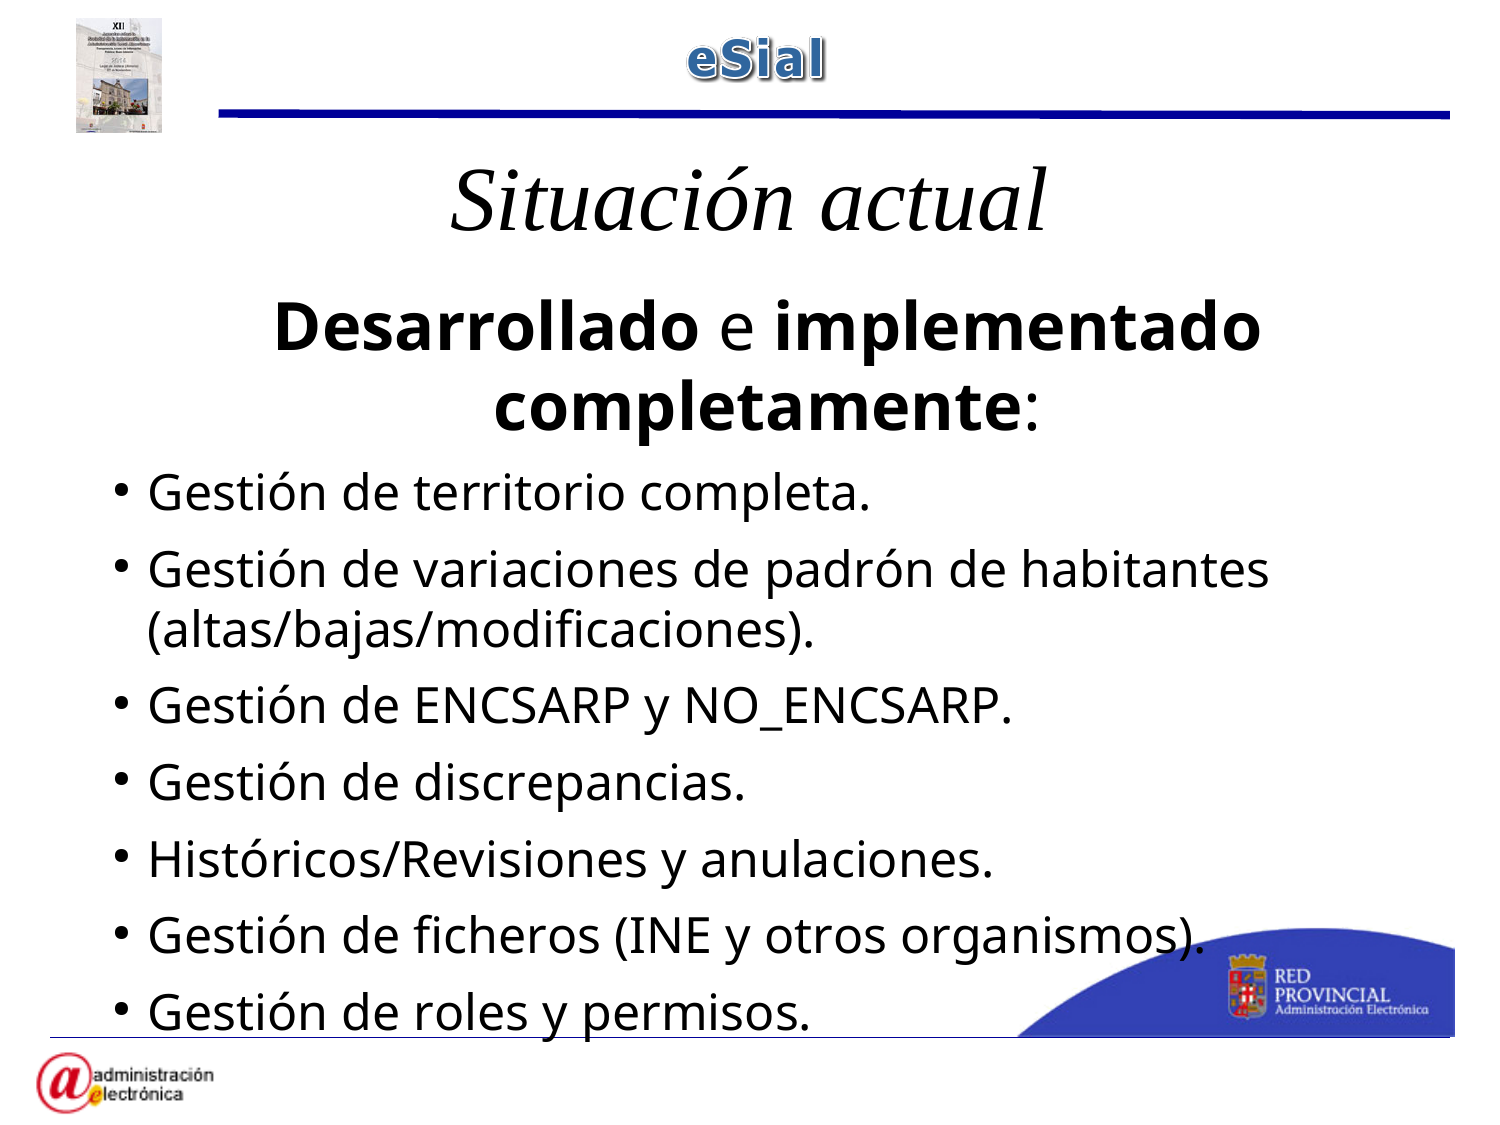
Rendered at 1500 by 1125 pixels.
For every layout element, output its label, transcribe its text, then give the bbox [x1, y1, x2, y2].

picture [1388, 922, 1455, 1037]
title Situación actual [112, 99, 1388, 284]
picture [35, 1032, 223, 1116]
picture [76, 18, 162, 133]
subtitle Desarrollado e implementado completamente: Gestión de territorio completa. Gestión de variaciones de padrón de habitantes (altas/bajas/modificaciones). Gestión de ENCSARP y NO_ENCSARP. Gestión de discrepancias. Históricos/Revisiones y anulaciones. Gestión de ficheros (INE y otros organismos). Gestión de roles y permisos. [112, 284, 1388, 1041]
picture [685, 35, 827, 83]
